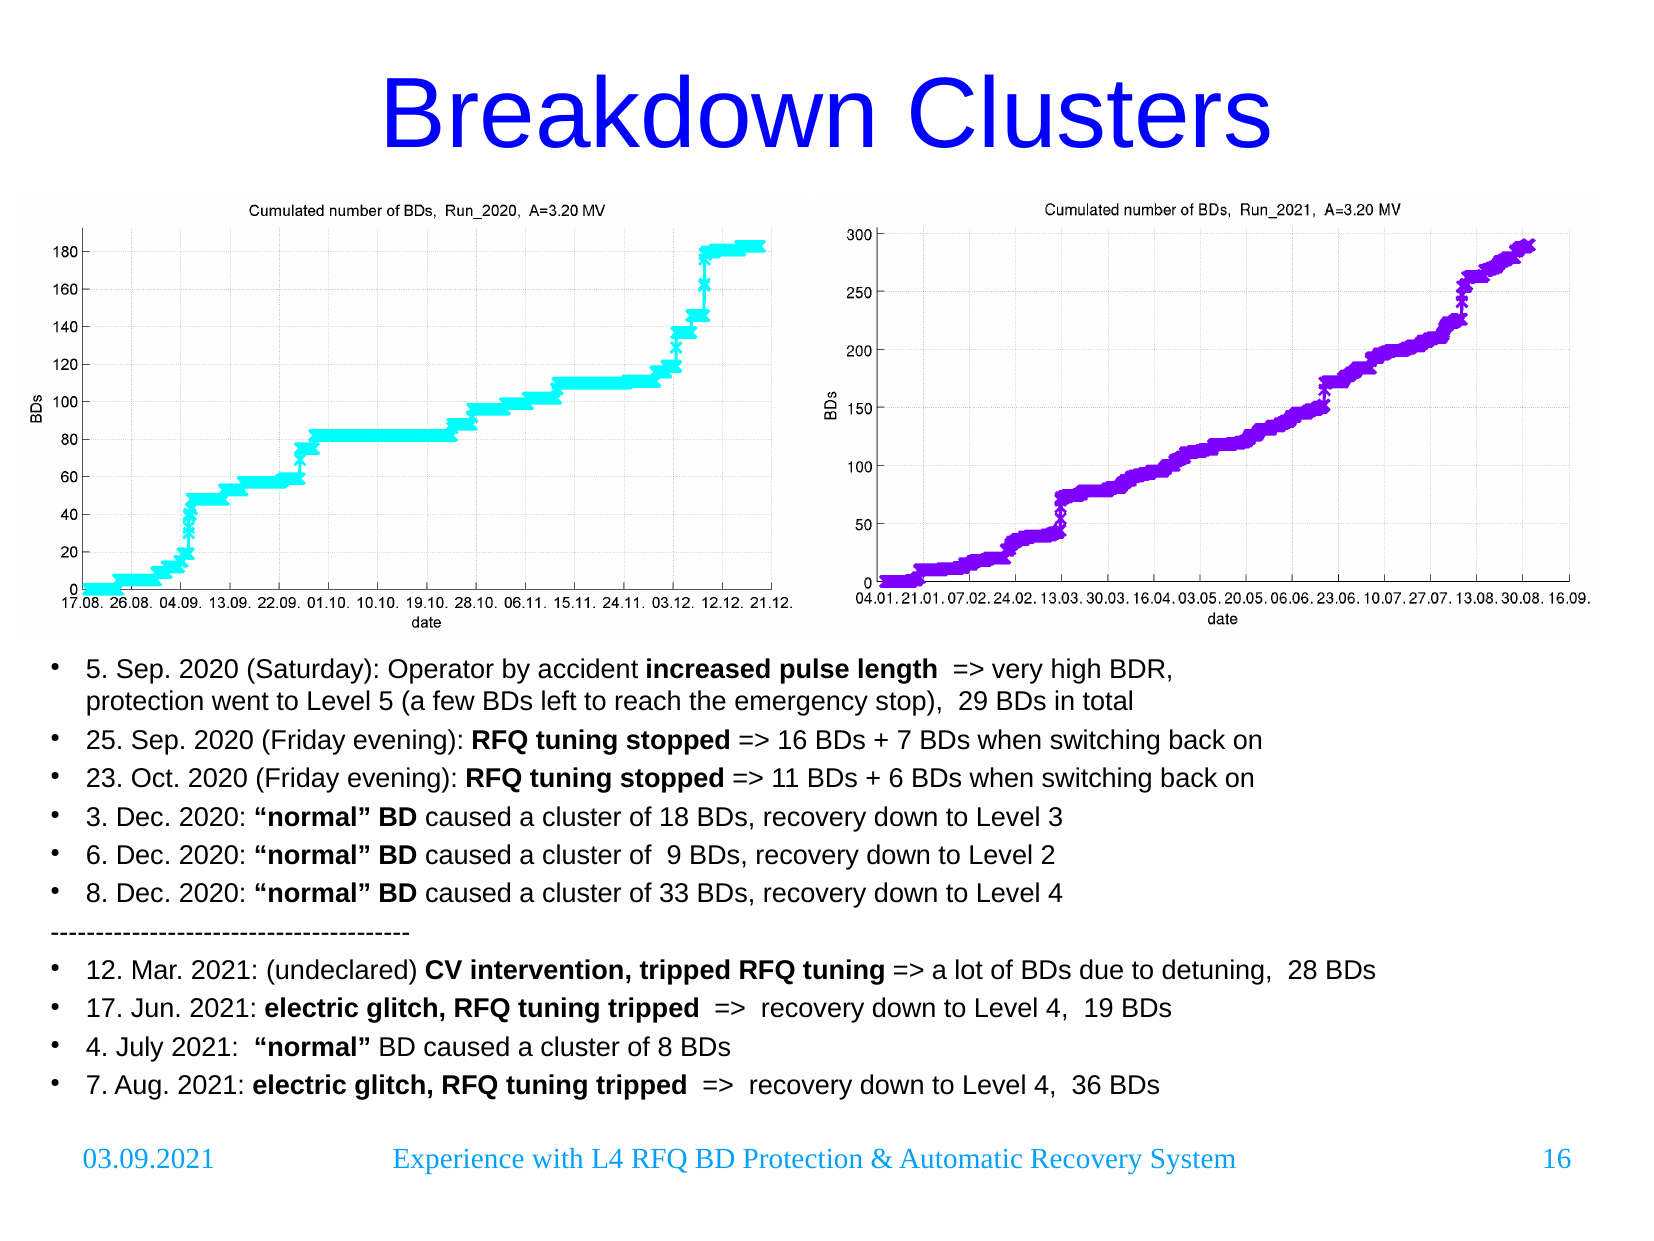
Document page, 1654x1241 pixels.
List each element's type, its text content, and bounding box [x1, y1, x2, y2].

picture [814, 194, 1600, 638]
title Breakdown Clusters [82, 49, 1571, 178]
picture [17, 194, 806, 638]
text_box 5. Sep. 2020 (Saturday): Operator by accident increased pulse length => very high BDR, protection went to Level 5 (a few BDs left to reach the emergency stop), 29 BDs in total 25. Sep. 2020 (Friday evening): RFQ tuning stopped => 16 BDs + 7 BDs when switching back on 23. Oct. 2020 (Friday evening): RFQ tuning stopped => 11 BDs + 6 BDs when switching back on 3. Dec. 2020: “normal” BD caused a cluster of 18 BDs, recovery down to Level 3 6. Dec. 2020: “normal” BD caused a cluster of 9 BDs, recovery down to Level 2 8. Dec. 2020: “normal” BD caused a cluster of 33 BDs, recovery down to Level 4 ---------------------------------------- 12. Mar. 2021: (undeclared) CV intervention, tripped RFQ tuning => a lot of BDs due to detuning, 28 BDs 17. Jun. 2021: electric glitch, RFQ tuning tripped => recovery down to Level 4, 19 BDs 4. July 2021: “normal” BD caused a cluster of 8 BDs 7. Aug. 2021: electric glitch, RFQ tuning tripped => recovery down to Level 4, 36 BDs [35, 643, 1642, 1123]
